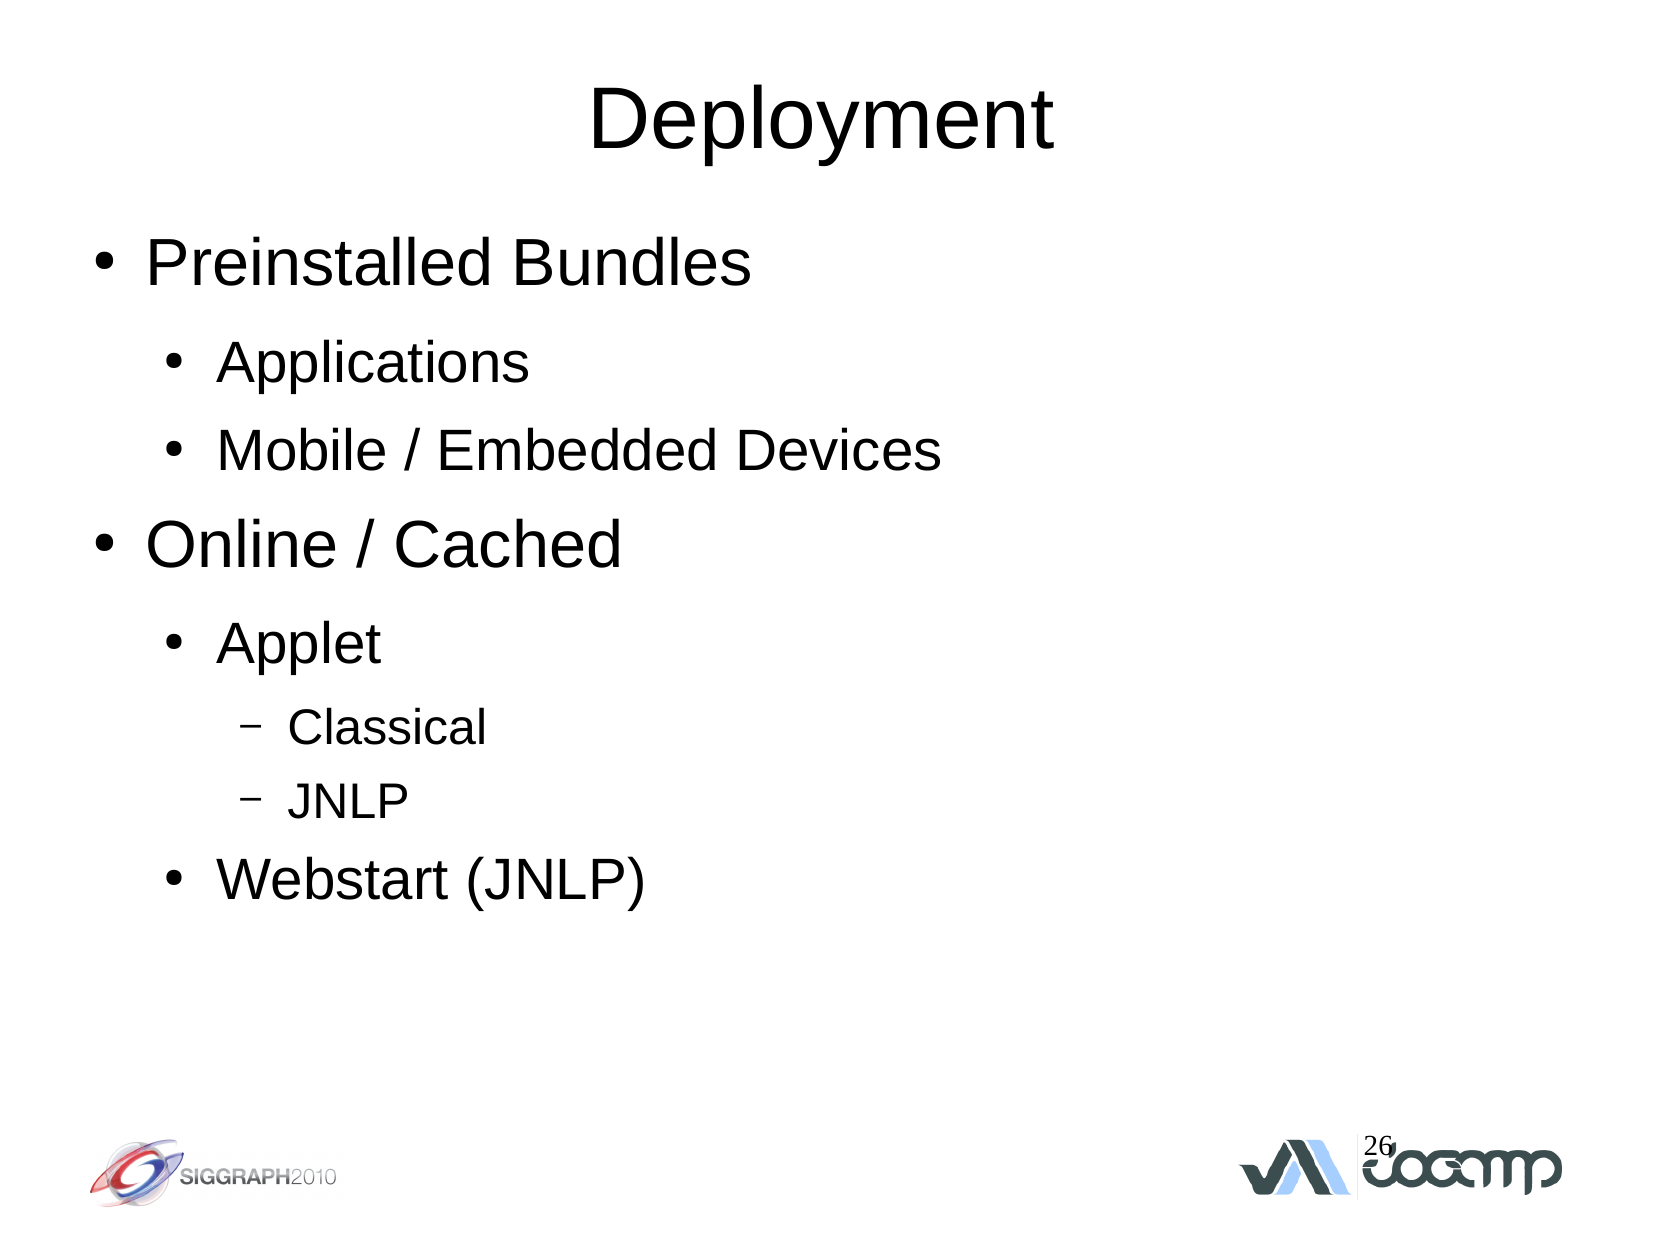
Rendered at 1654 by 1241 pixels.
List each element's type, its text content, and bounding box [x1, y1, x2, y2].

picture [1237, 1134, 1562, 1200]
list Preinstalled Bundles Applications Mobile / Embedded Devices Online / Cached Applet Classical JNLP Webstart (JNLP) [75, 225, 1571, 1109]
title Deployment [68, 56, 1576, 181]
picture [82, 1130, 346, 1217]
